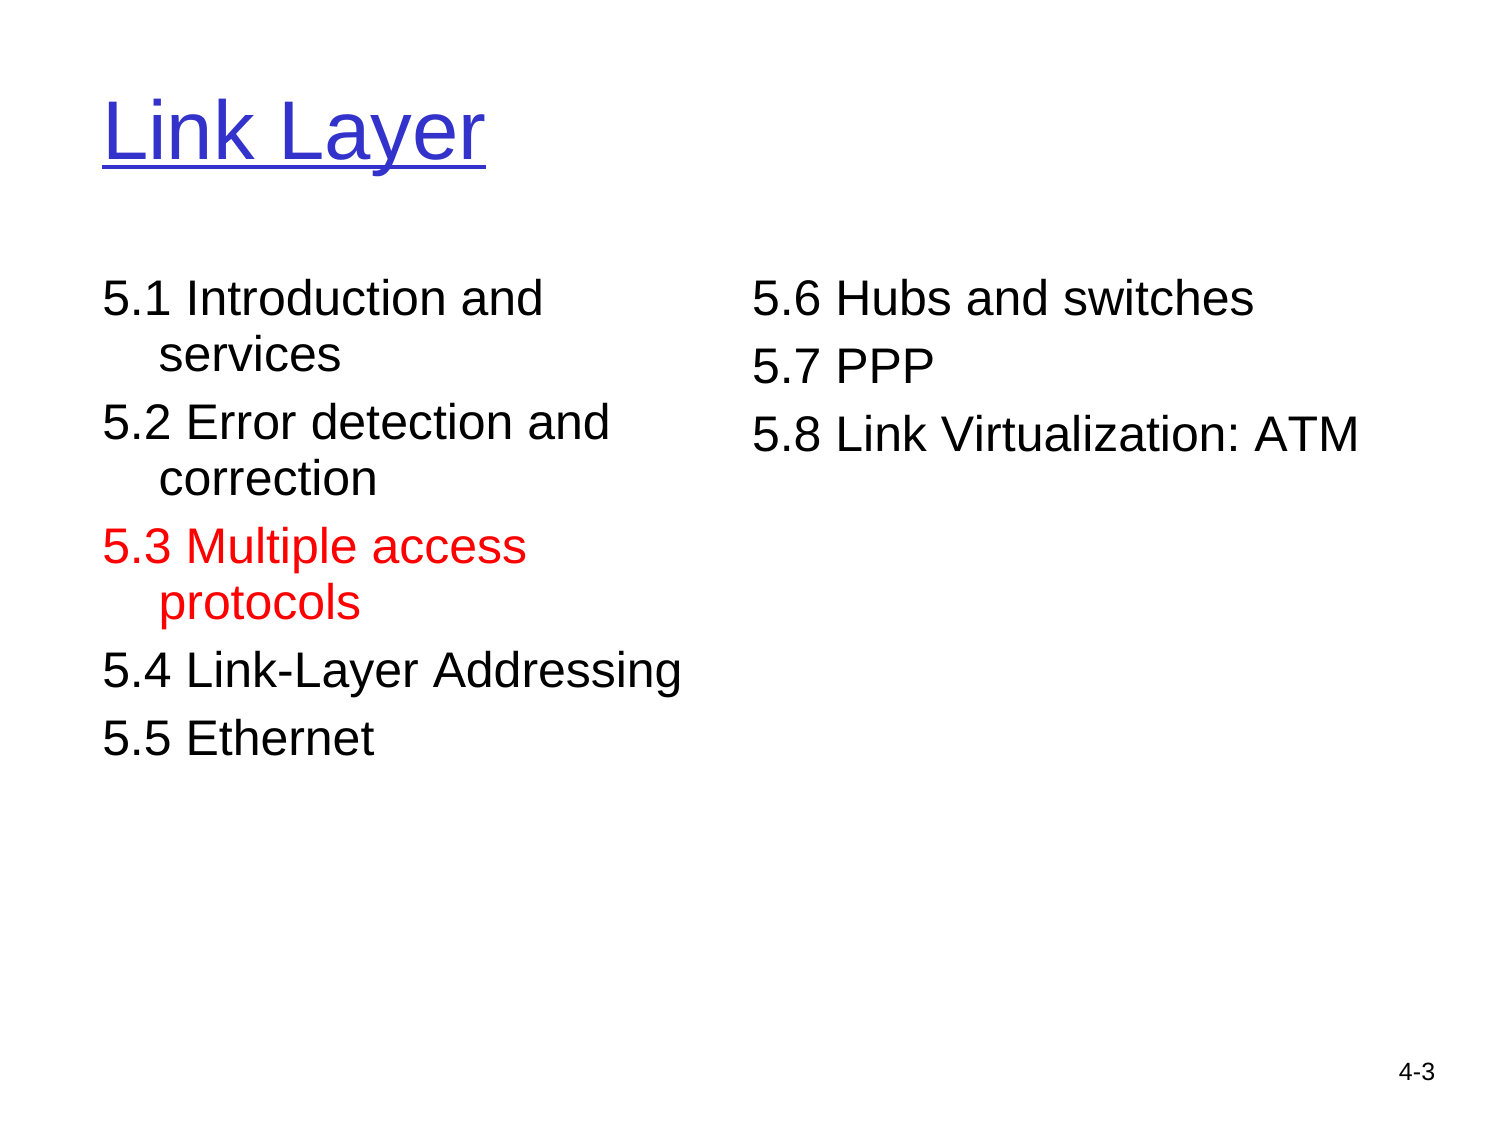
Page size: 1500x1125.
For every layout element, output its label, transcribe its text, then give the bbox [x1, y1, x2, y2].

title Link Layer [87, 37, 1363, 225]
list 5.6 Hubs and switches 5.7 PPP 5.8 Link Virtualization: ATM [737, 262, 1403, 1026]
list 5.1 Introduction and services 5.2 Error detection and correction 5.3 Multiple access protocols 5.4 Link-Layer Addressing 5.5 Ethernet [87, 262, 713, 1026]
